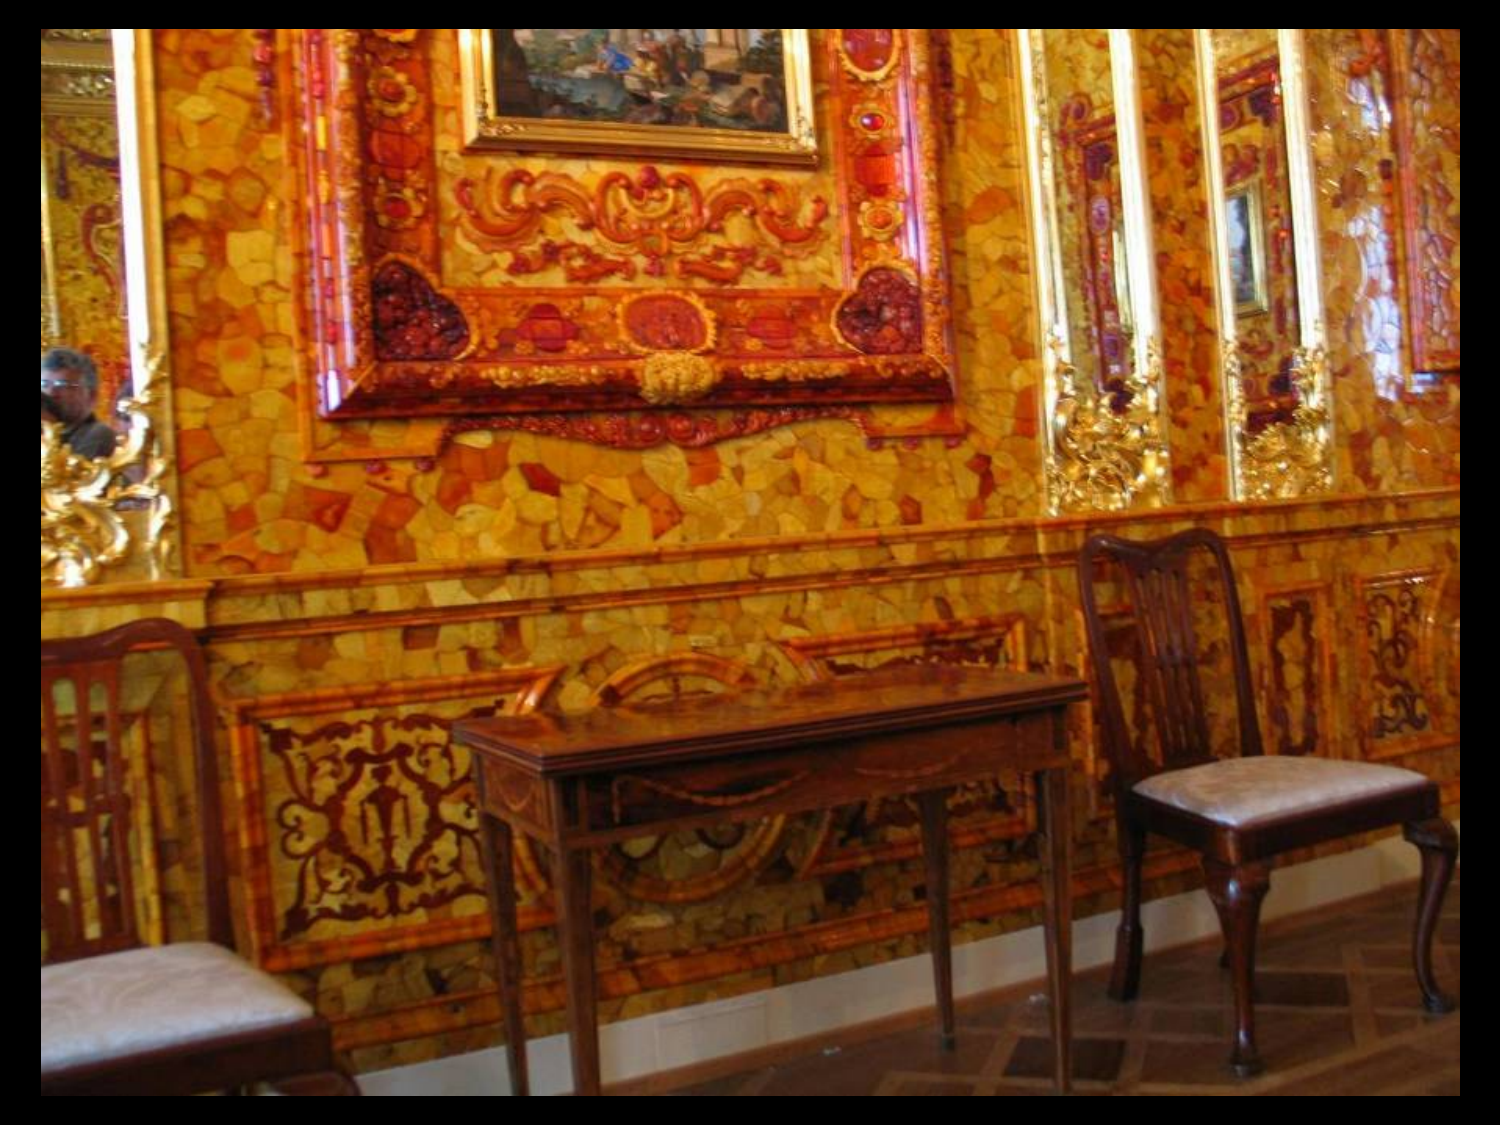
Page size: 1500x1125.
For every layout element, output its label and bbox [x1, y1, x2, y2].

picture [41, 29, 1460, 1096]
